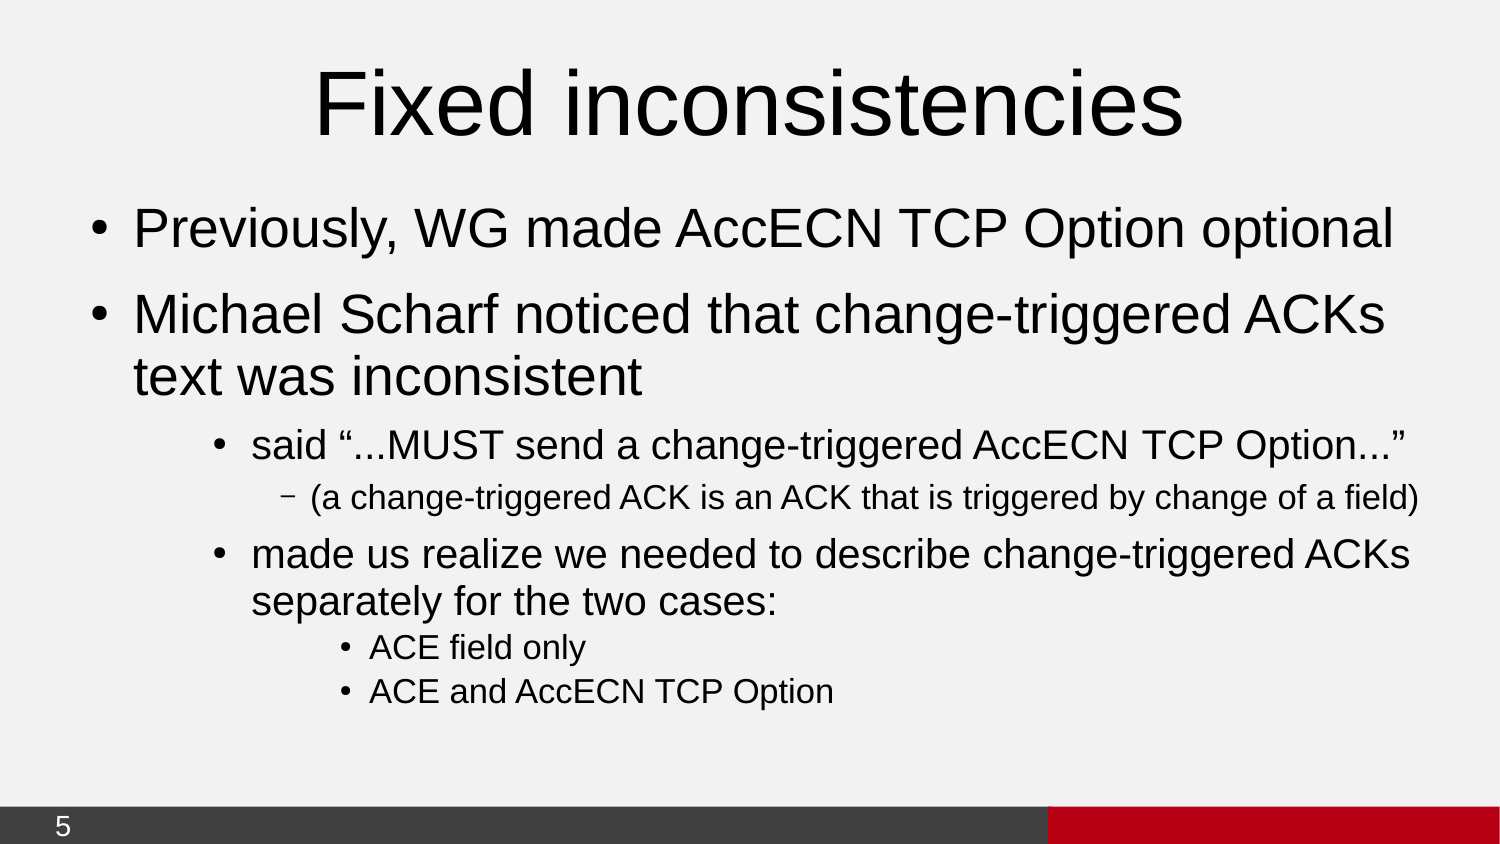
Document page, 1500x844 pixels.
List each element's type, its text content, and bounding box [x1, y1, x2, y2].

list Previously, WG made AccECN TCP Option optional Michael Scharf noticed that change-triggered ACKs text was inconsistent said “...MUST send a change-triggered AccECN TCP Option...” (a change-triggered ACK is an ACK that is triggered by change of a field) made us realize we needed to describe change-triggered ACKs separately for the two cases: ACE field only ACE and AccECN TCP Option [75, 197, 1425, 750]
title Fixed inconsistencies [75, 33, 1425, 175]
